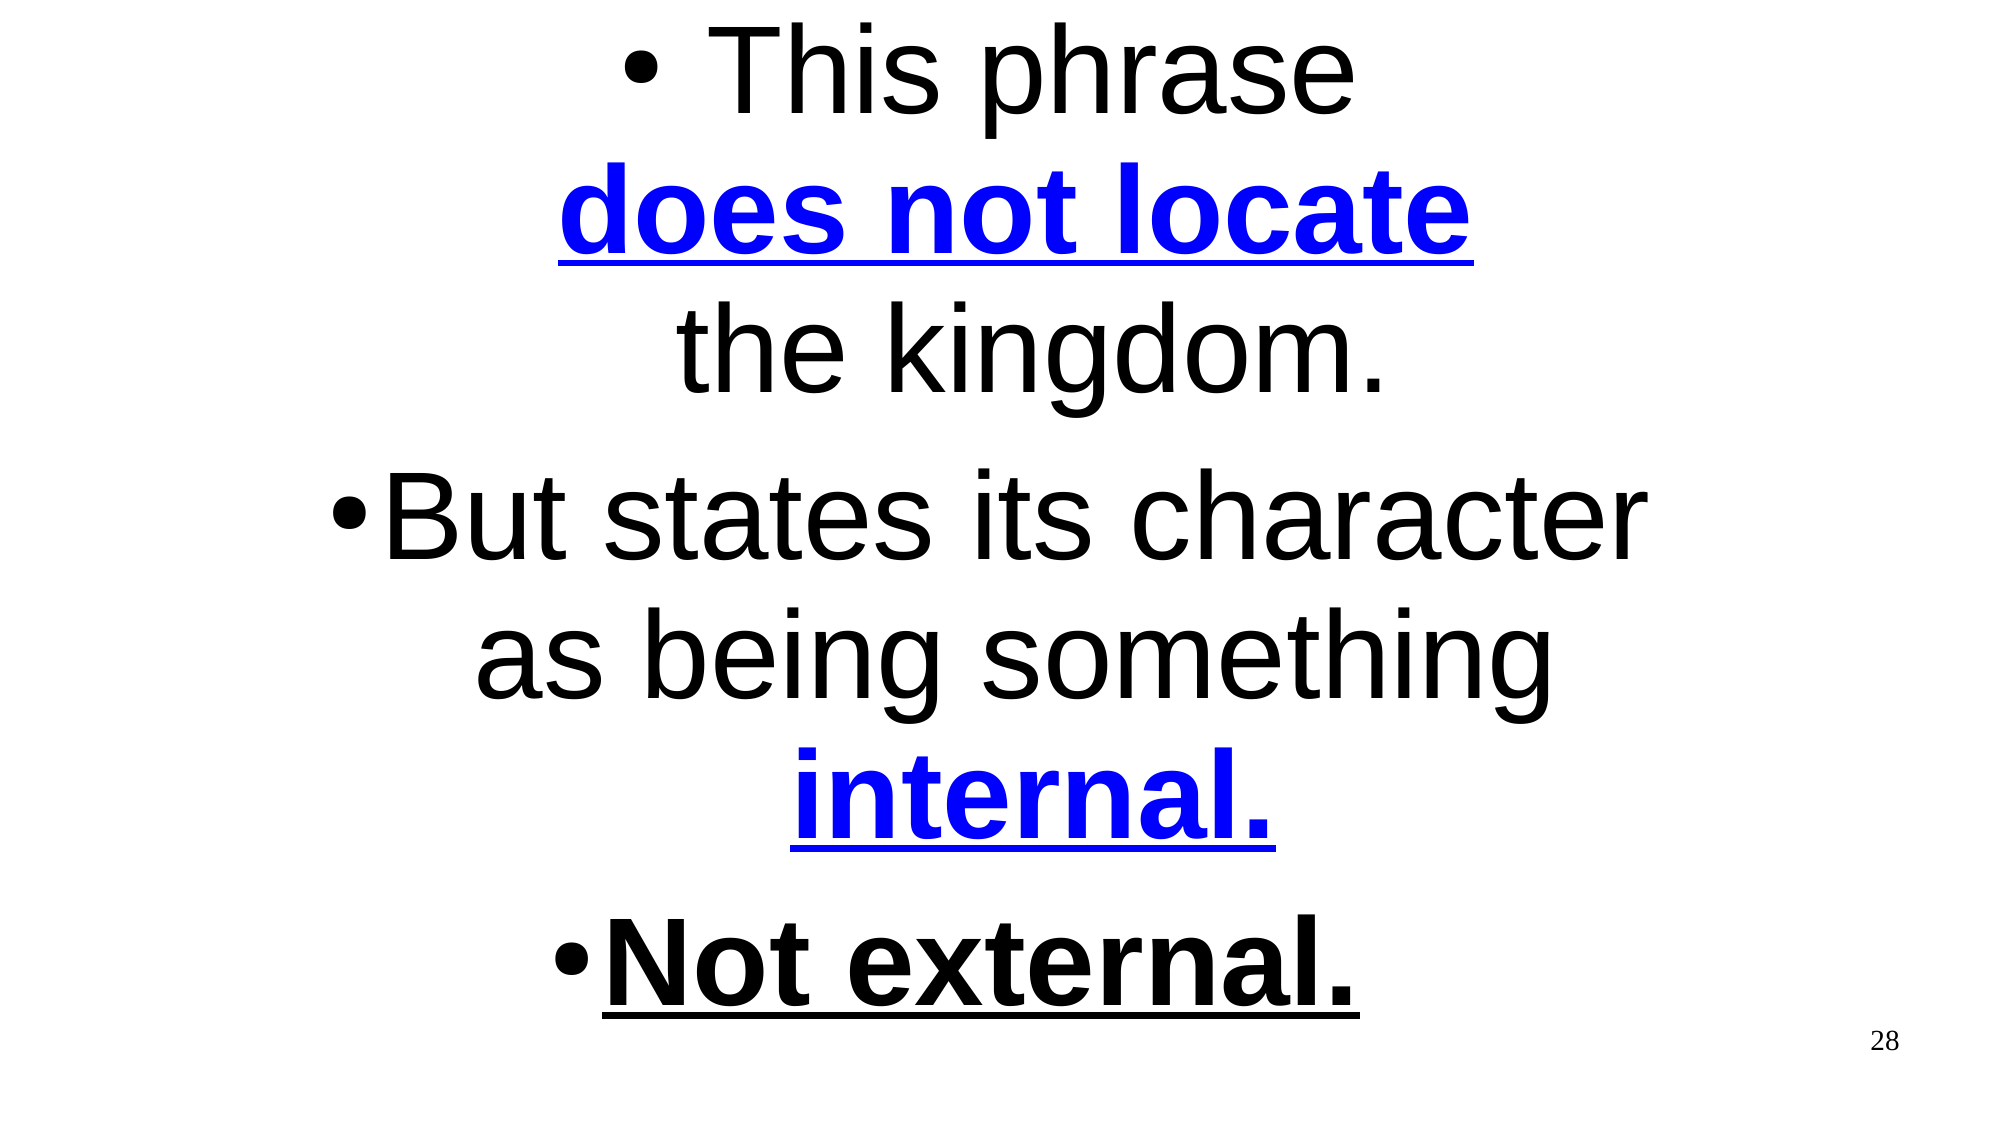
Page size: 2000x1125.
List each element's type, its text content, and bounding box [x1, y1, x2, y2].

list This phrase does not locate the kingdom. But states its character as being something internal. Not external. [0, 0, 1996, 1123]
